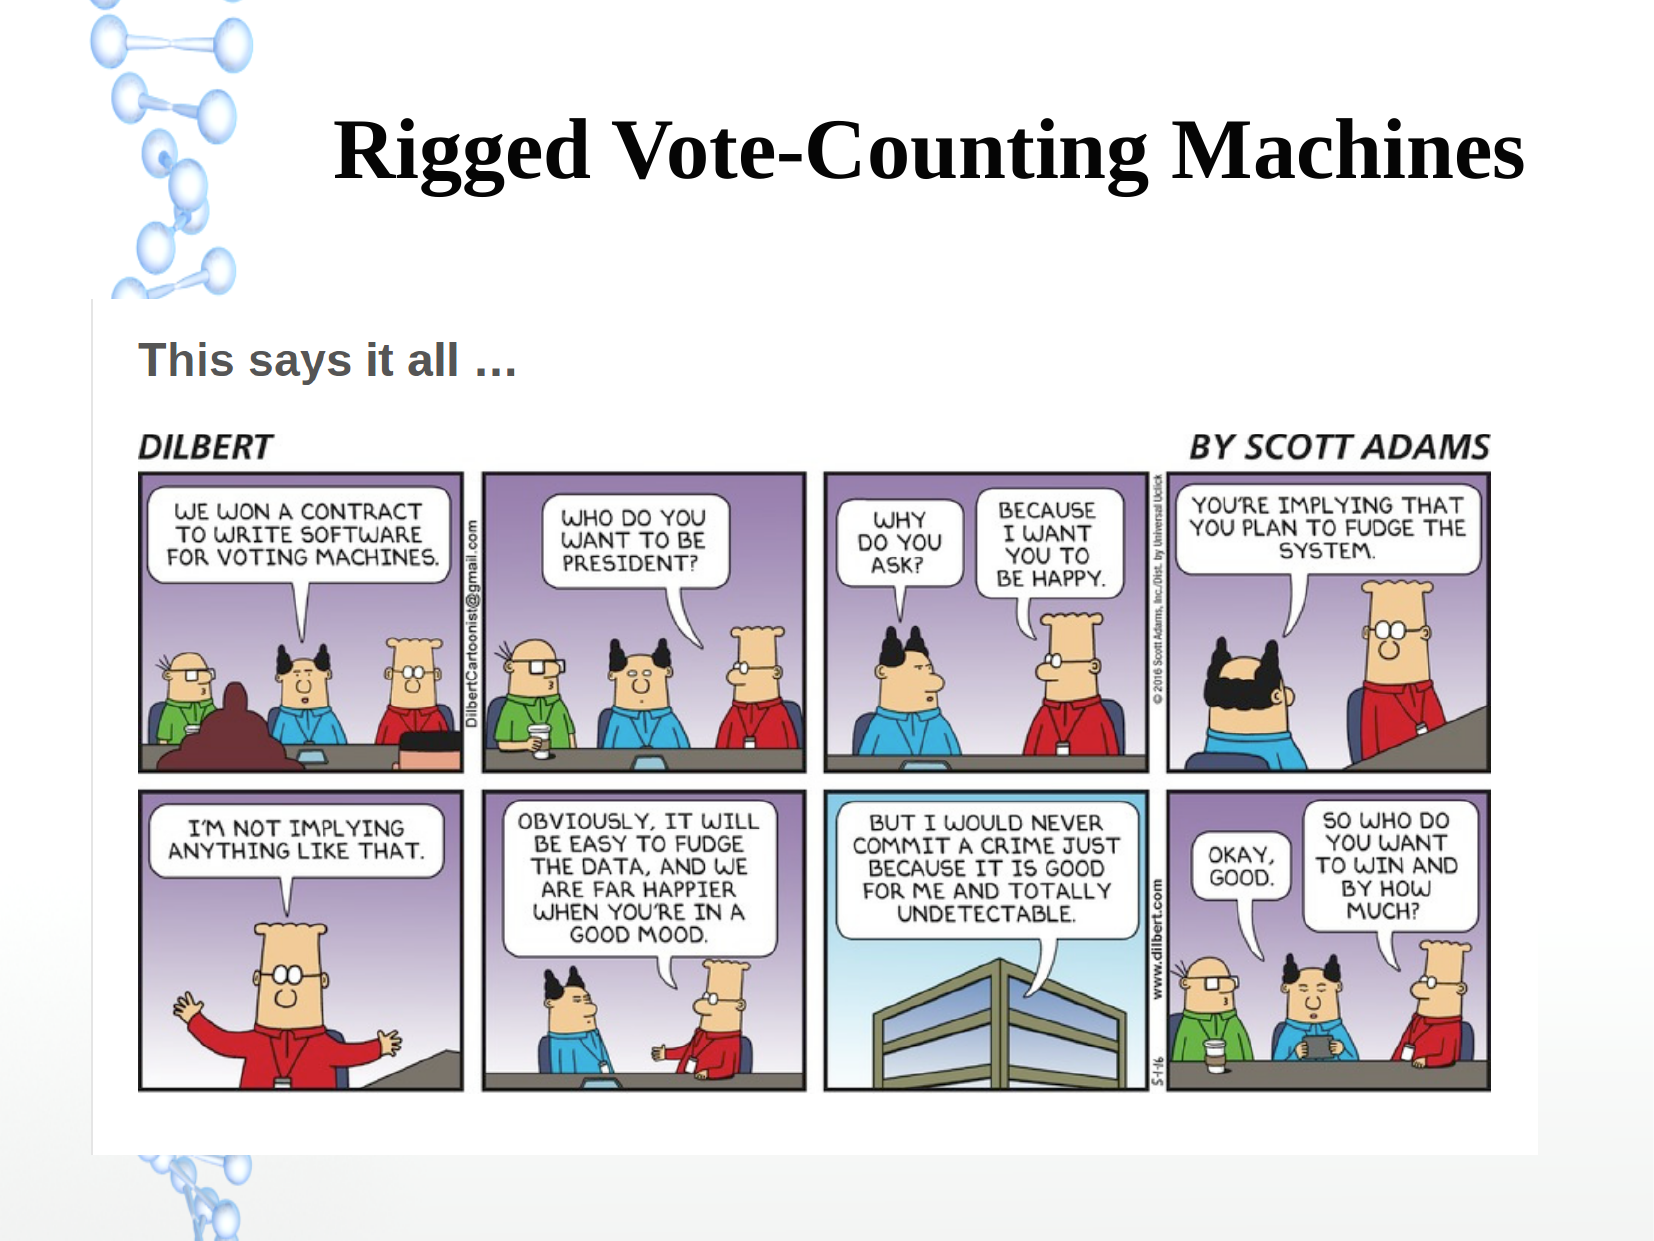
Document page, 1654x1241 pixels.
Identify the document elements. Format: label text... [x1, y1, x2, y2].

picture [0, 0, 1654, 1241]
title Rigged Vote-Counting Machines [265, 47, 1595, 252]
